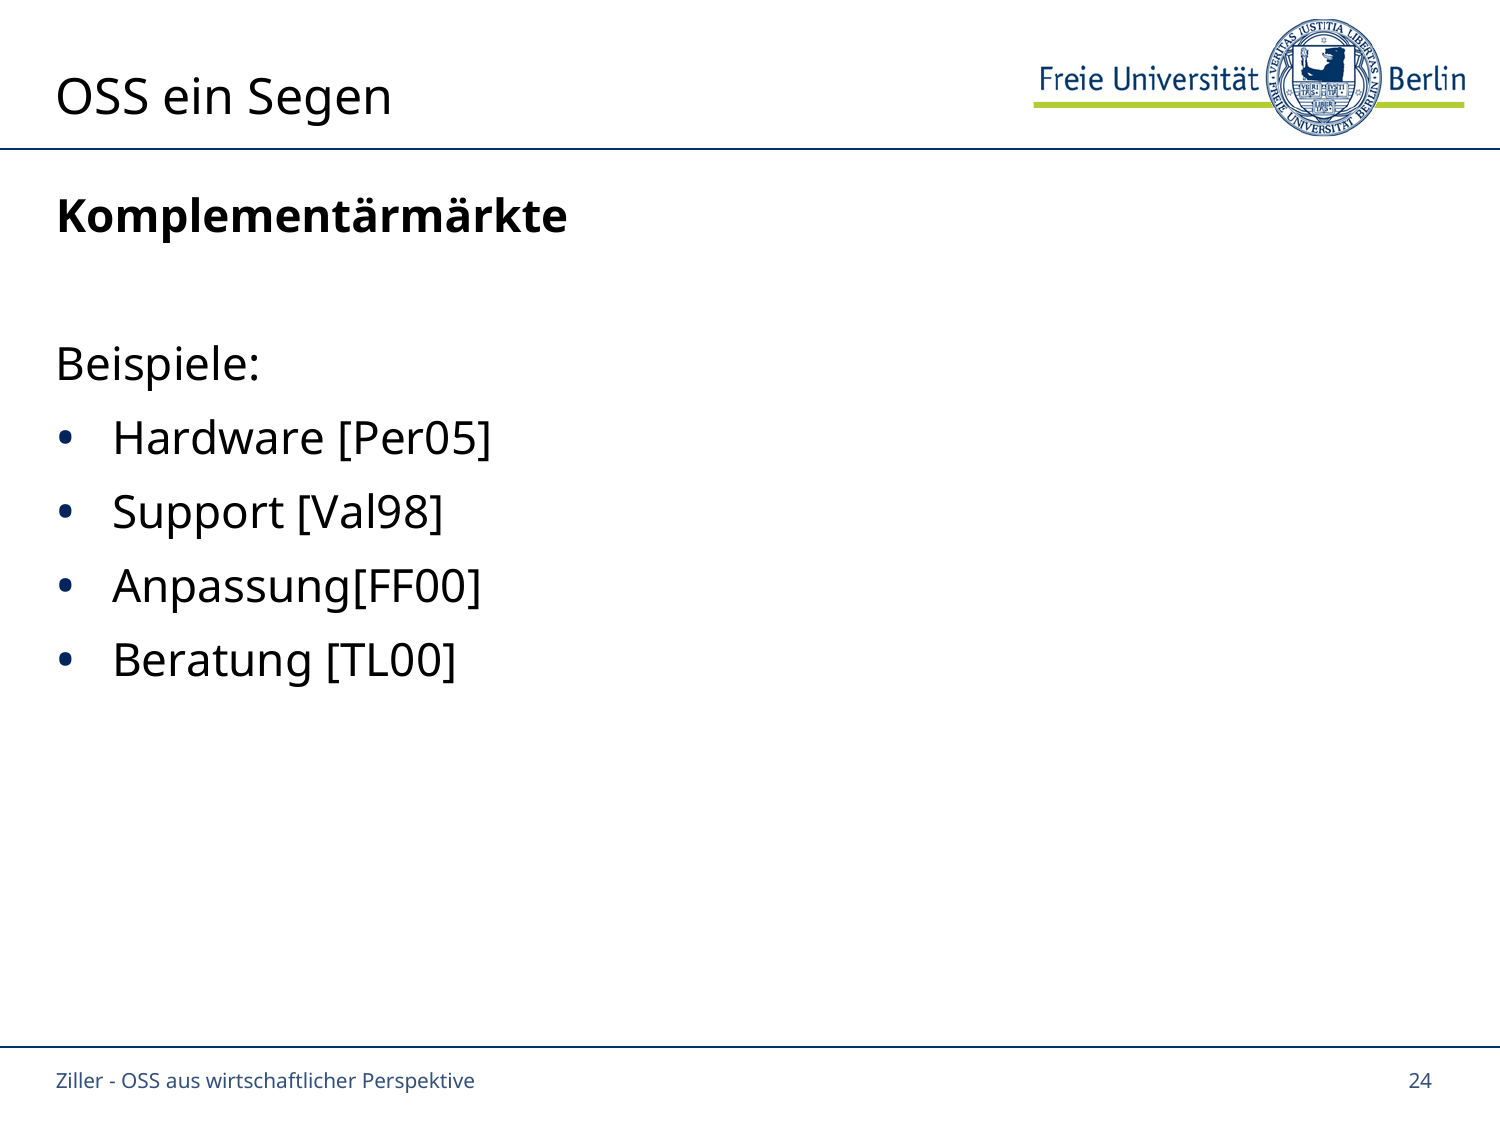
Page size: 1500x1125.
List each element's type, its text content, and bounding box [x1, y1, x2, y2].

list Komplementärmärkte Beispiele: Hardware [Per05] Support [Val98] Anpassung[FF00] Beratung [TL00] [41, 175, 1447, 1039]
title OSS ein Segen [41, 0, 1016, 138]
picture [1033, 19, 1470, 137]
